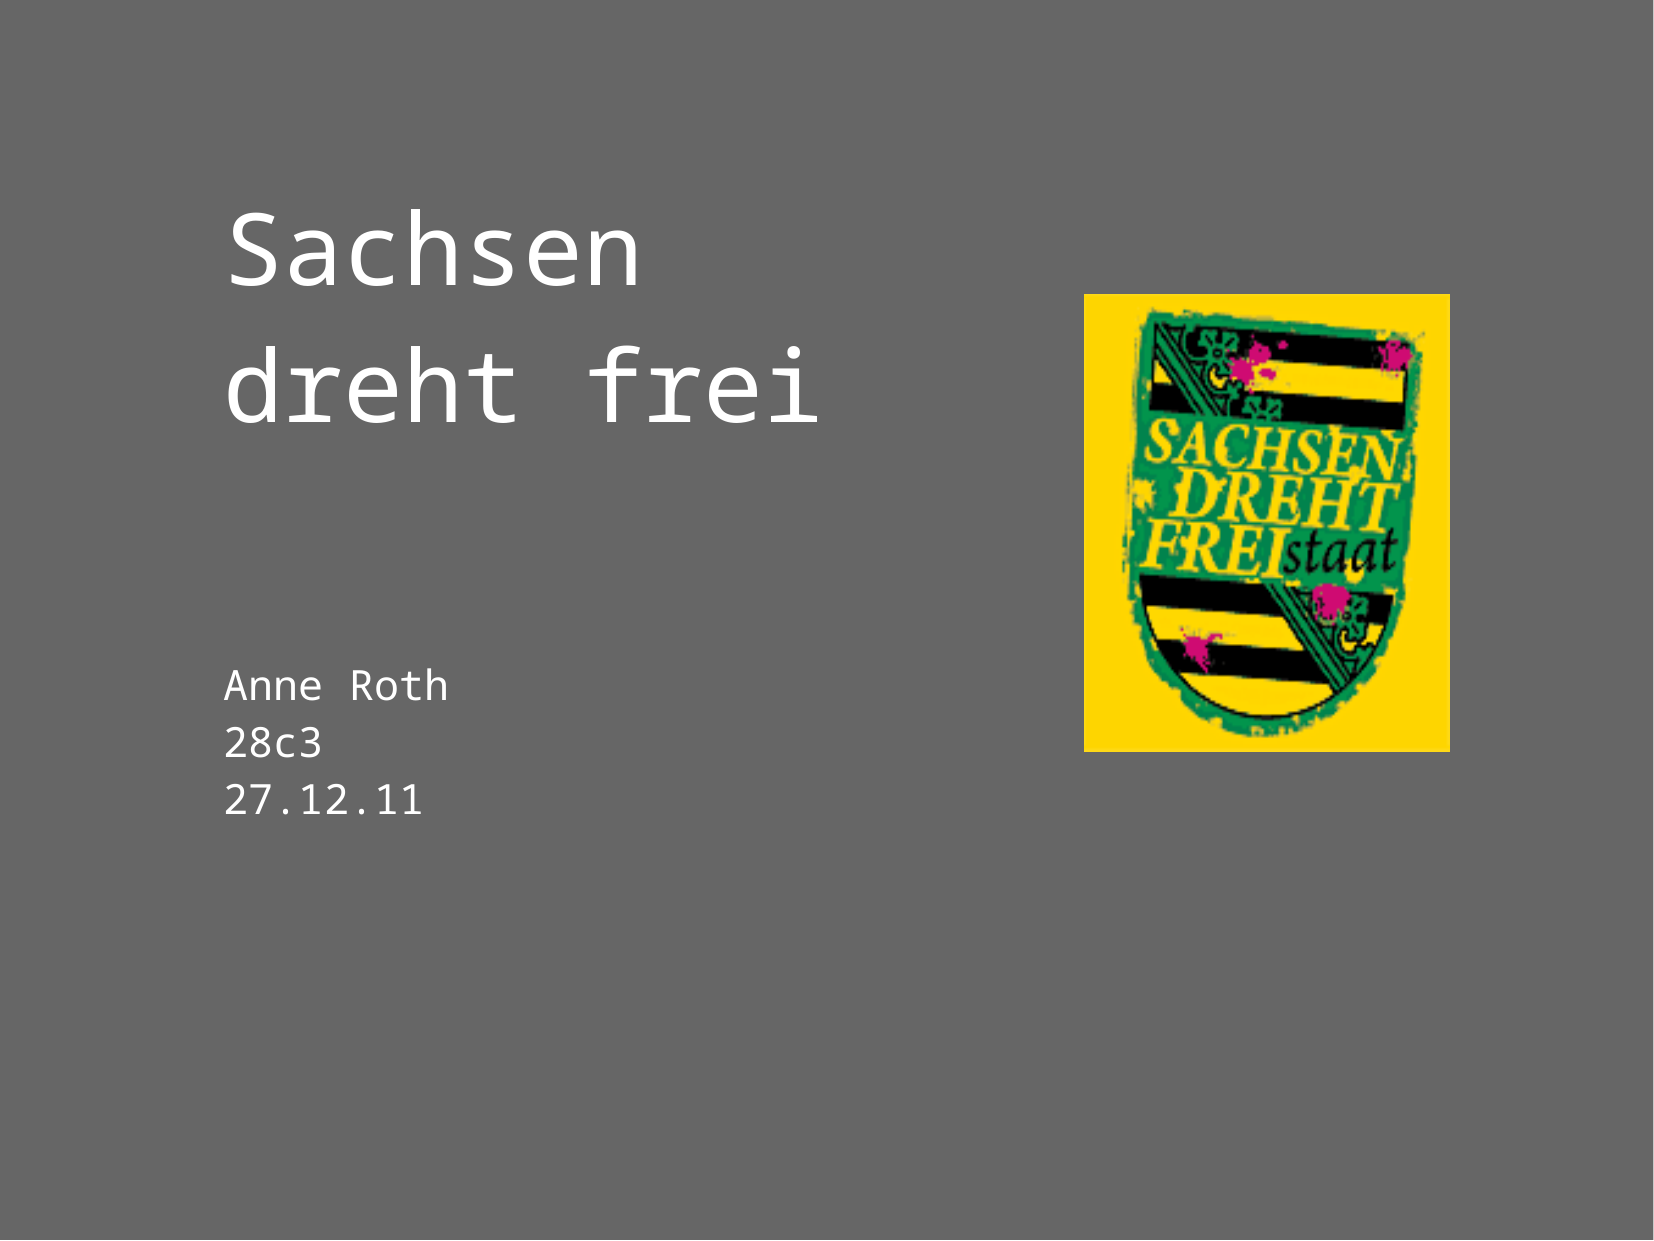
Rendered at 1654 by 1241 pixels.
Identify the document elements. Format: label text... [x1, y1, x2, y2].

subtitle Sachsen dreht frei Anne Roth 28c3 27.12.11 [224, 64, 1654, 1124]
picture [1084, 294, 1450, 753]
